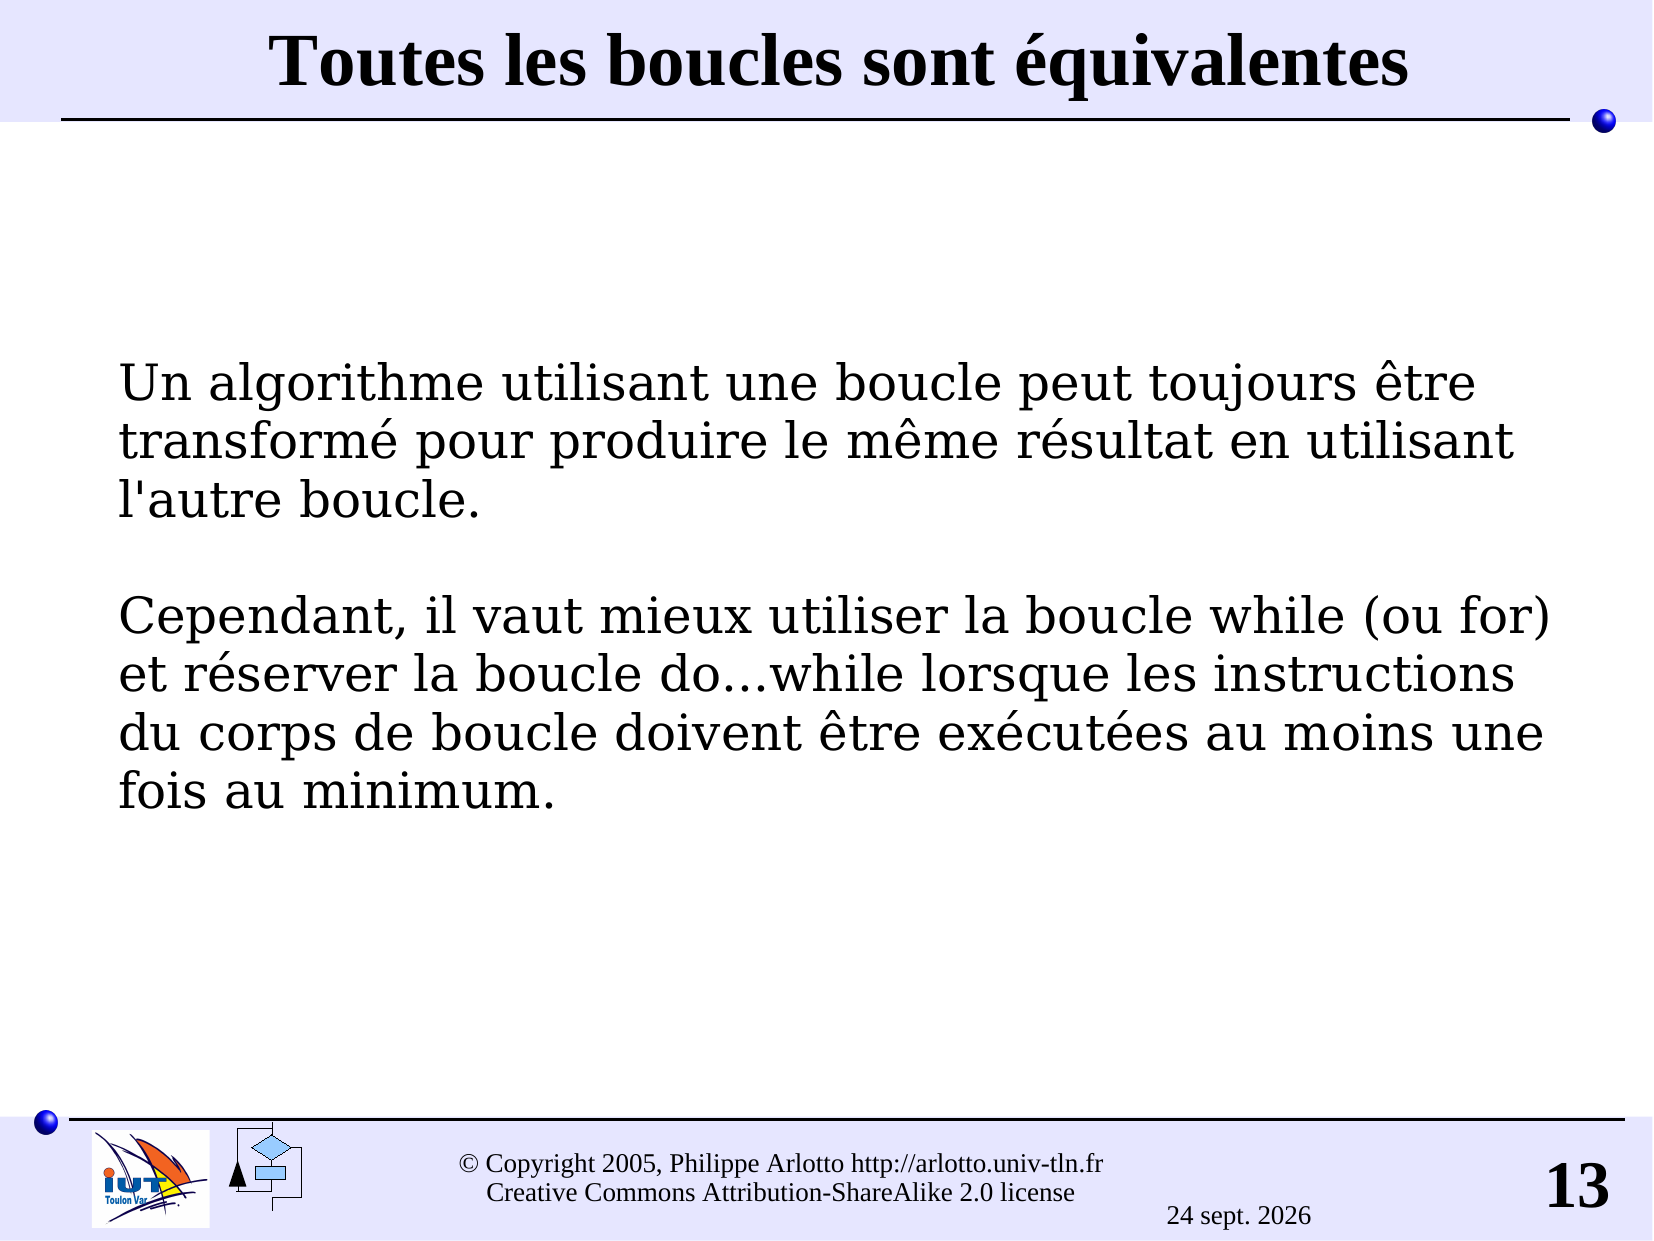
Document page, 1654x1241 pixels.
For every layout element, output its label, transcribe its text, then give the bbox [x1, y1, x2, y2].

text_box Un algorithme utilisant une boucle peut toujours être transformé pour produire le même résultat en utilisant l'autre boucle. Cependant, il vaut mieux utiliser la boucle while (ou for) et réserver la boucle do...while lorsque les instructions du corps de boucle doivent être exécutées au moins une fois au minimum. [118, 354, 1553, 821]
title Toutes les boucles sont équivalentes [95, 14, 1585, 107]
